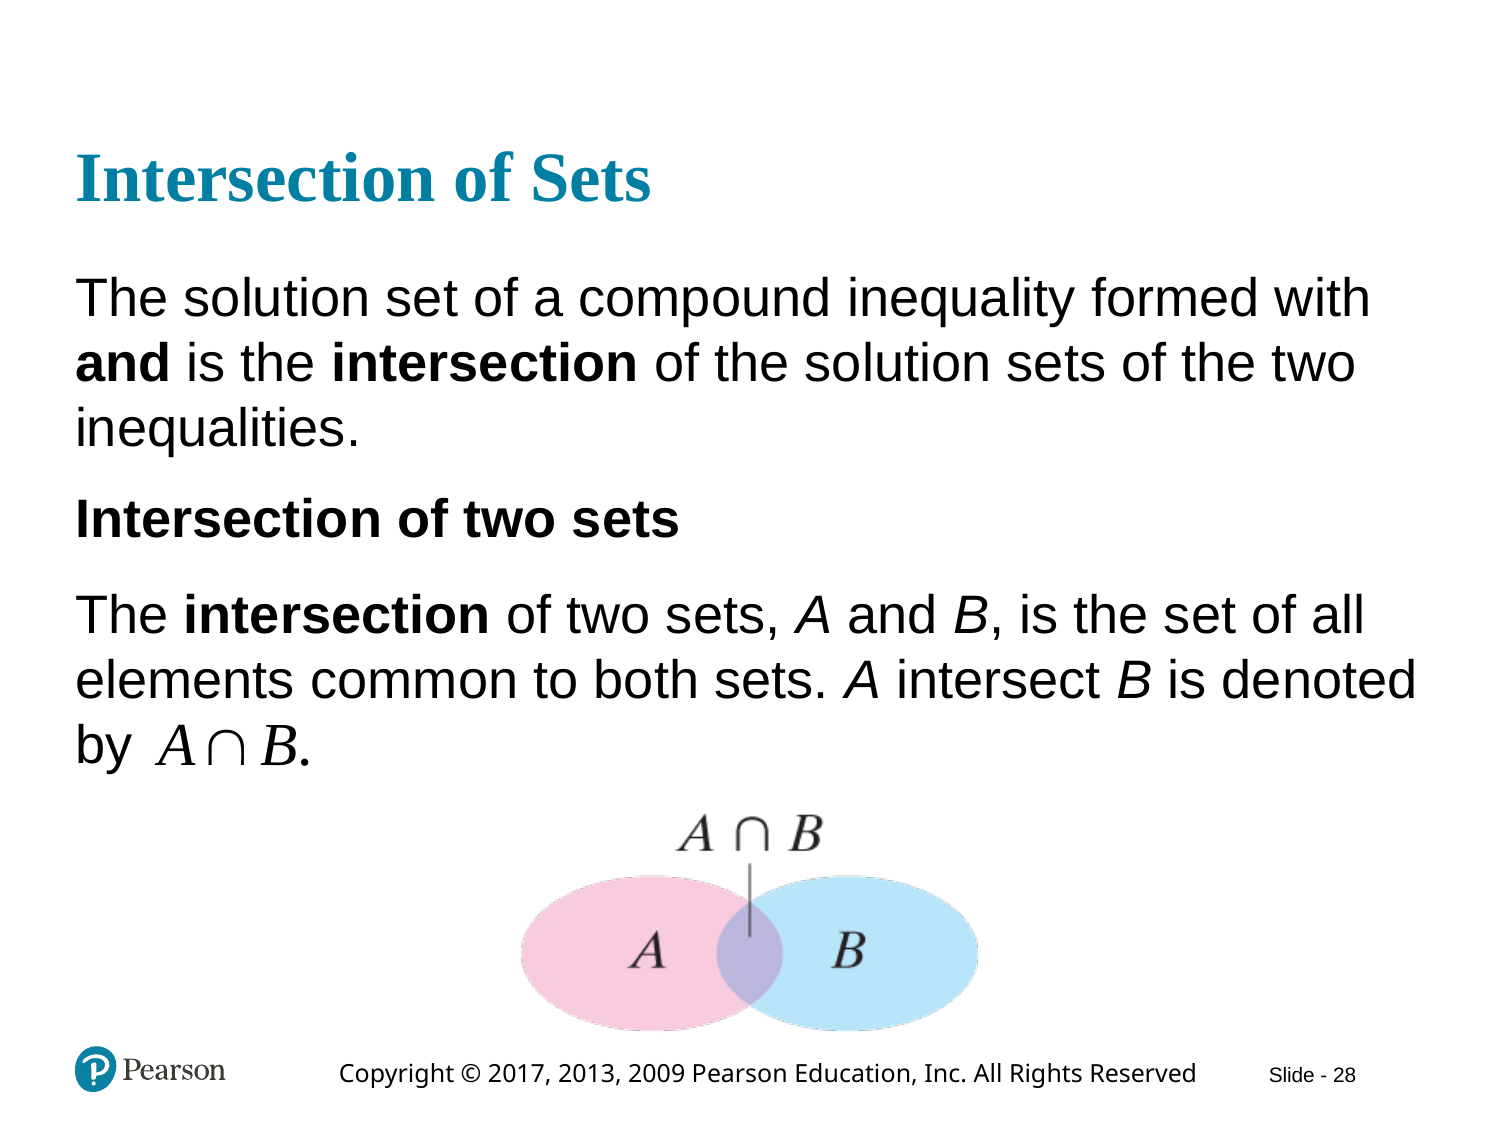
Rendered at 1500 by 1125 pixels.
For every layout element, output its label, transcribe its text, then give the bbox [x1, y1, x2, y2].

chart [149, 717, 315, 774]
list Intersection of two sets The intersection of two sets, A and B, is the set of all elements common to both sets. A intersect B is denoted by [75, 483, 1425, 787]
picture [519, 812, 981, 1034]
list The solution set of a compound inequality formed with and is the intersection of the solution sets of the two inequalities. [75, 262, 1425, 463]
title Intersection of Sets [75, 35, 1425, 216]
